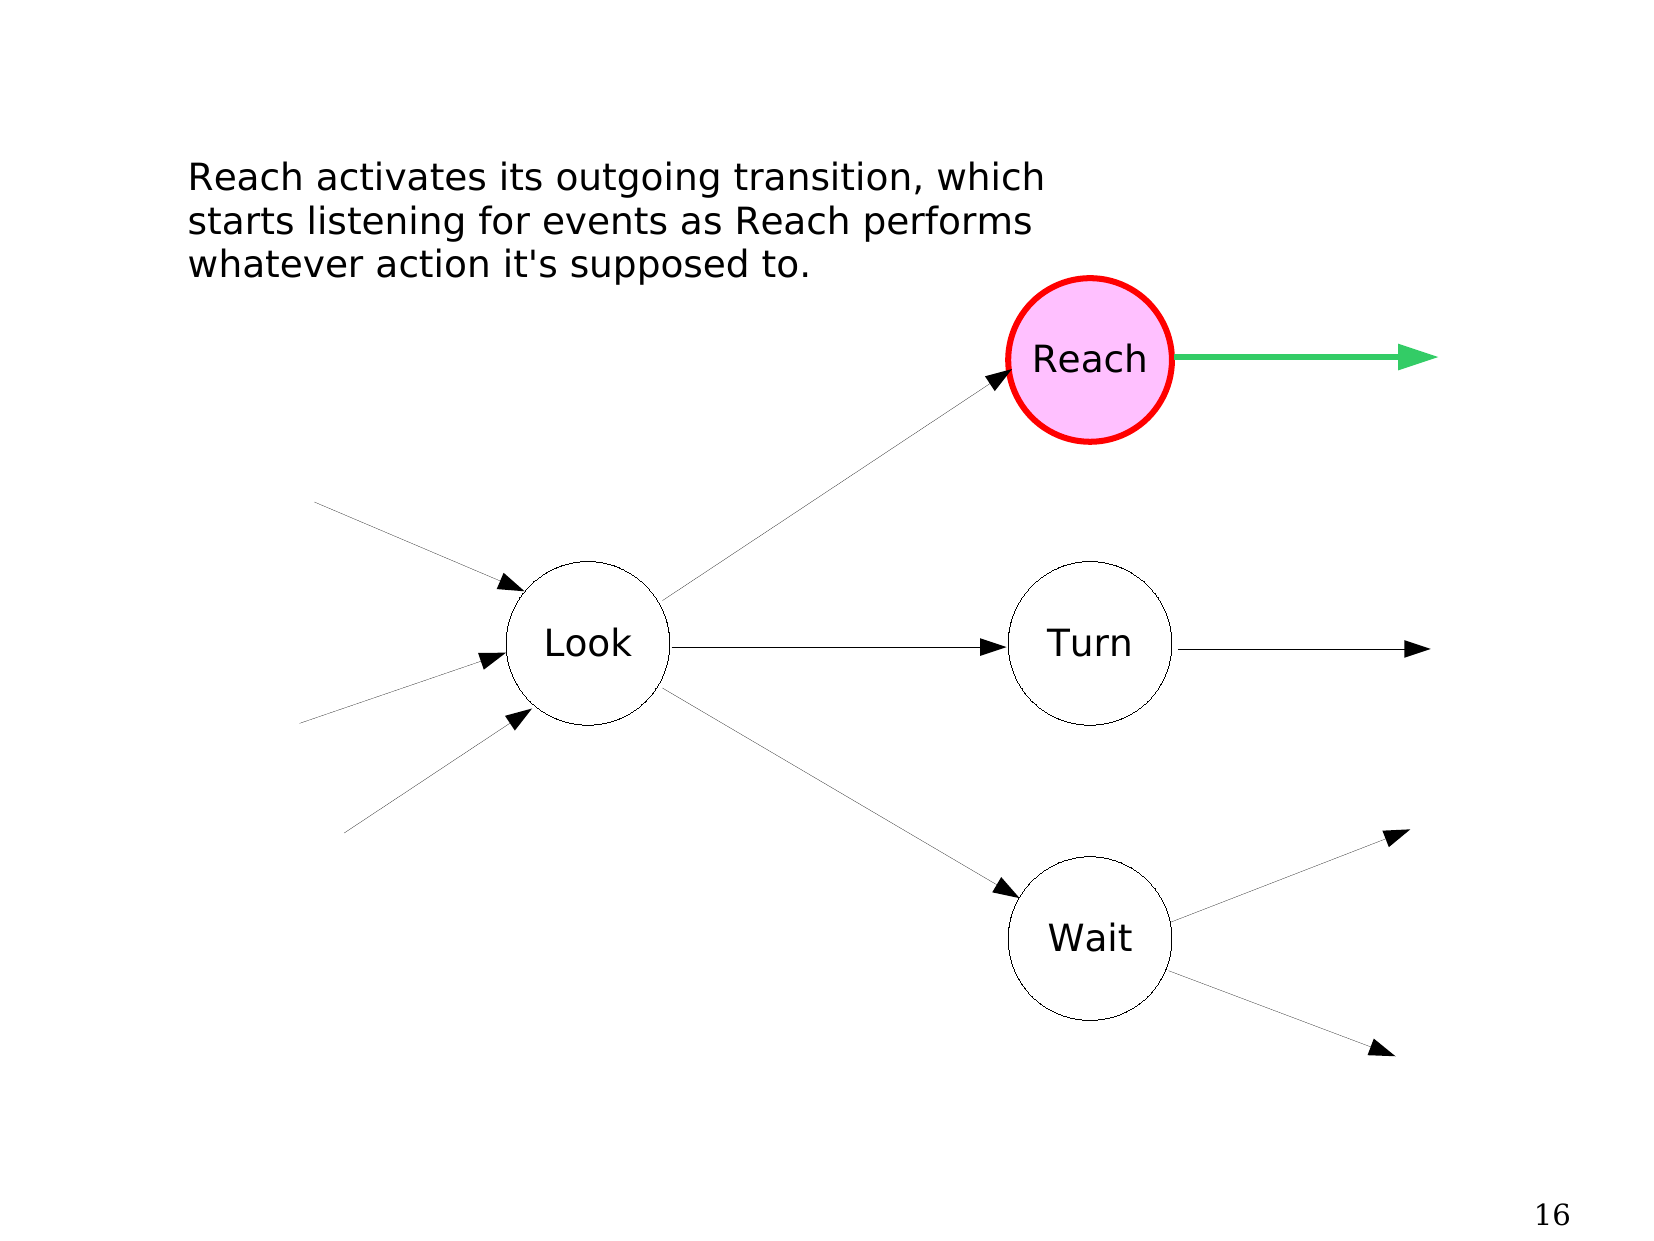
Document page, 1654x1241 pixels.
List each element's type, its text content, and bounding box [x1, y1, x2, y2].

text_box Look [506, 561, 670, 726]
text_box Reach [1008, 278, 1172, 442]
text_box Turn [1008, 561, 1172, 726]
text_box Wait [1008, 856, 1172, 1021]
text_box Reach activates its outgoing transition, which starts listening for events as Reach performs whatever action it's supposed to. [172, 148, 1065, 296]
